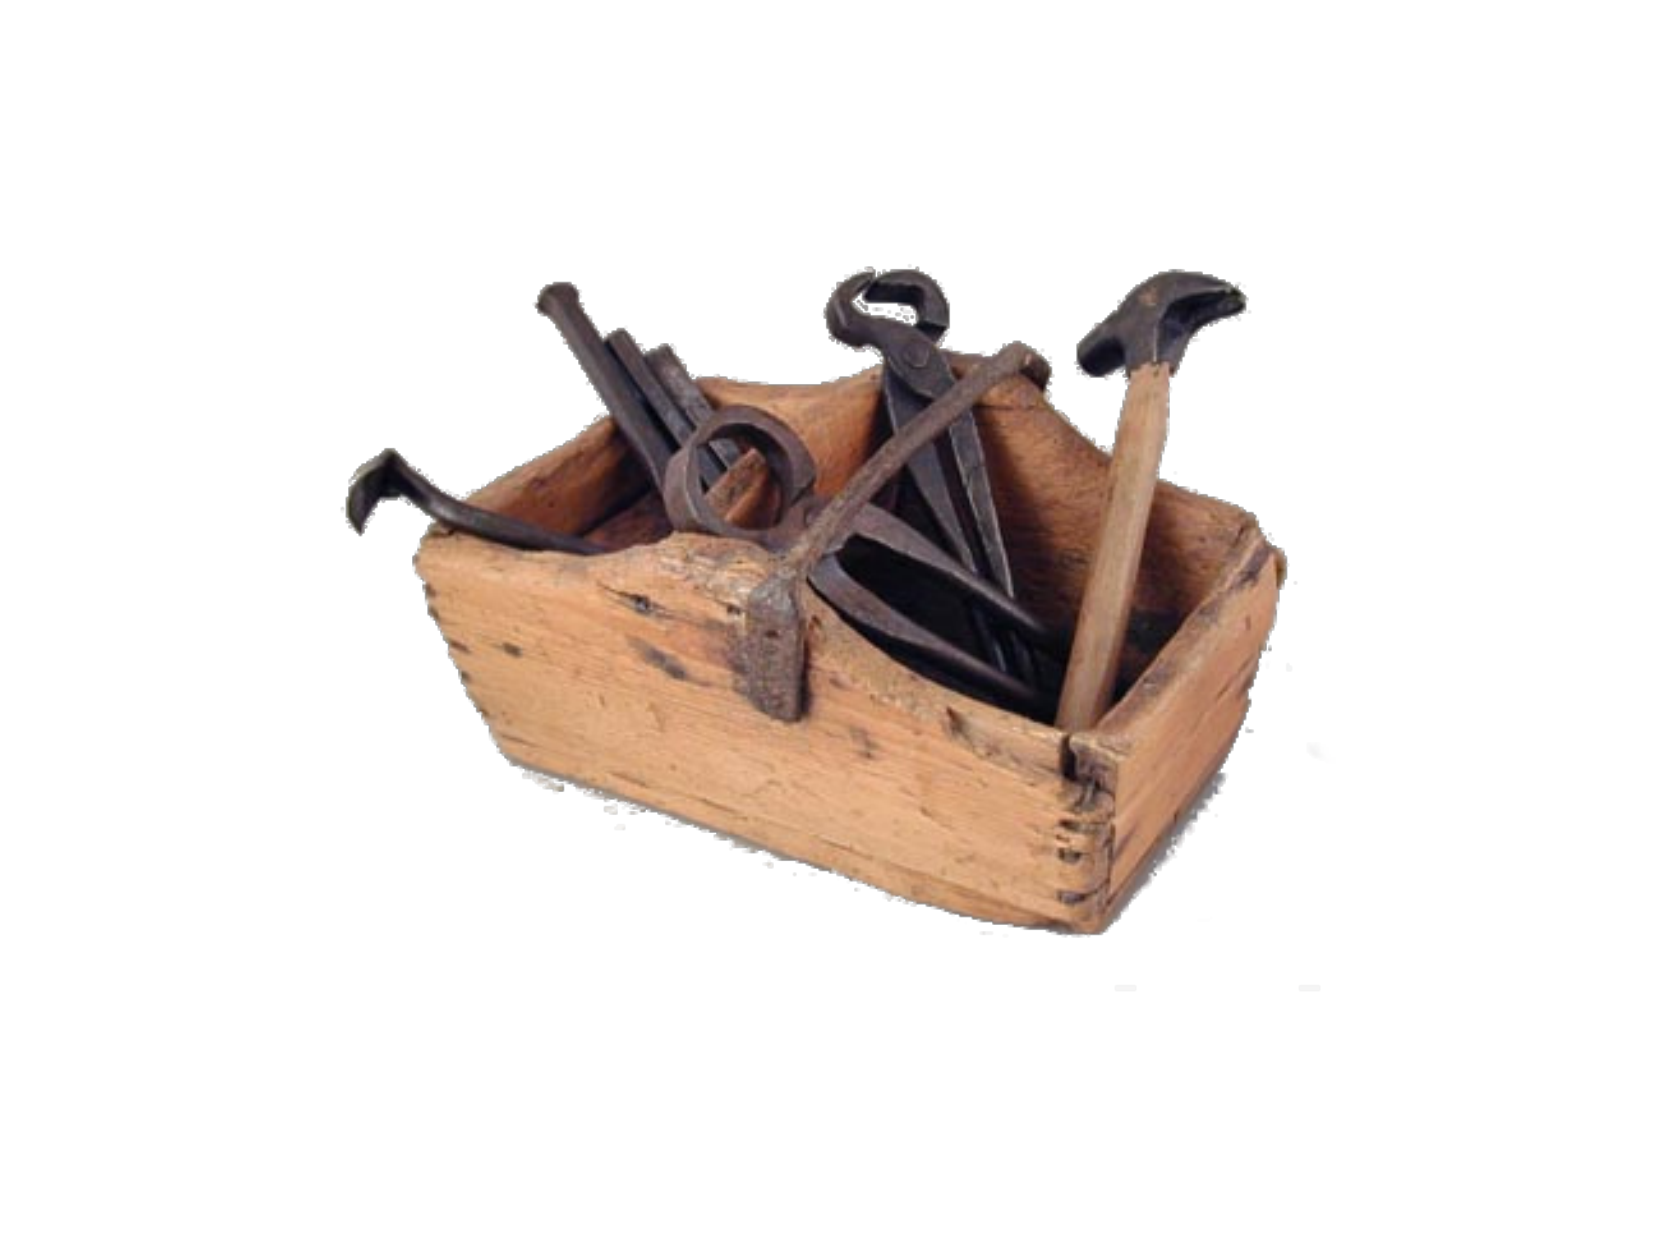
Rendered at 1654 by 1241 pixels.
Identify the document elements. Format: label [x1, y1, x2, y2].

picture [319, 181, 1341, 994]
